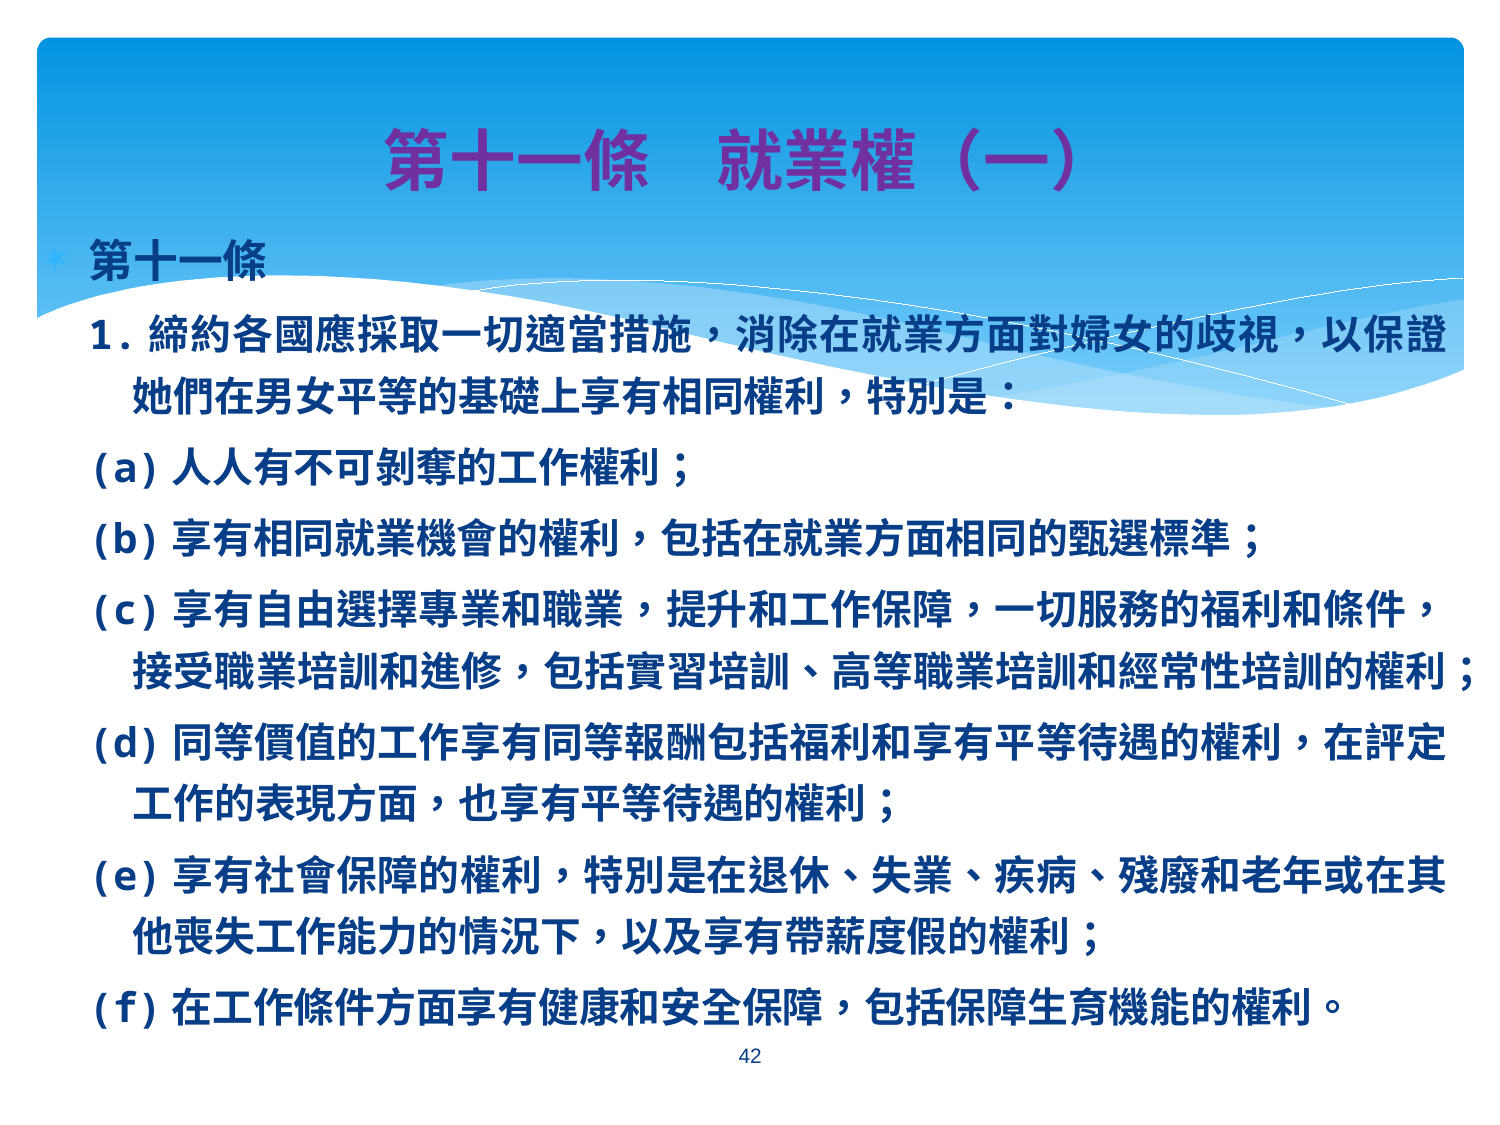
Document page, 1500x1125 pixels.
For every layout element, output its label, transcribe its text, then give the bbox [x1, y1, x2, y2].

list 第十一條 1.締約各國應採取一切適當措施，消除在就業方面對婦女的歧視，以保證她們在男女平等的基礎上享有相同權利，特別是： (a)人人有不可剝奪的工作權利； (b)享有相同就業機會的權利，包括在就業方面相同的甄選標準； (c)享有自由選擇專業和職業，提升和工作保障，一切服務的福利和條件，接受職業培訓和進修，包括實習培訓、高等職業培訓和經常性培訓的權利； (d)同等價值的工作享有同等報酬包括福利和享有平等待遇的權利，在評定工作的表現方面，也享有平等待遇的權利； (e)享有社會保障的權利，特別是在退休、失業、疾病、殘廢和老年或在其他喪失工作能力的情況下，以及享有帶薪度假的權利； (f)在工作條件方面享有健康和安全保障，包括保障生育機能的權利。 [29, 219, 1462, 1095]
title 第十一條 就業權（一） [75, 55, 1426, 262]
text_box 42 [654, 1025, 846, 1086]
